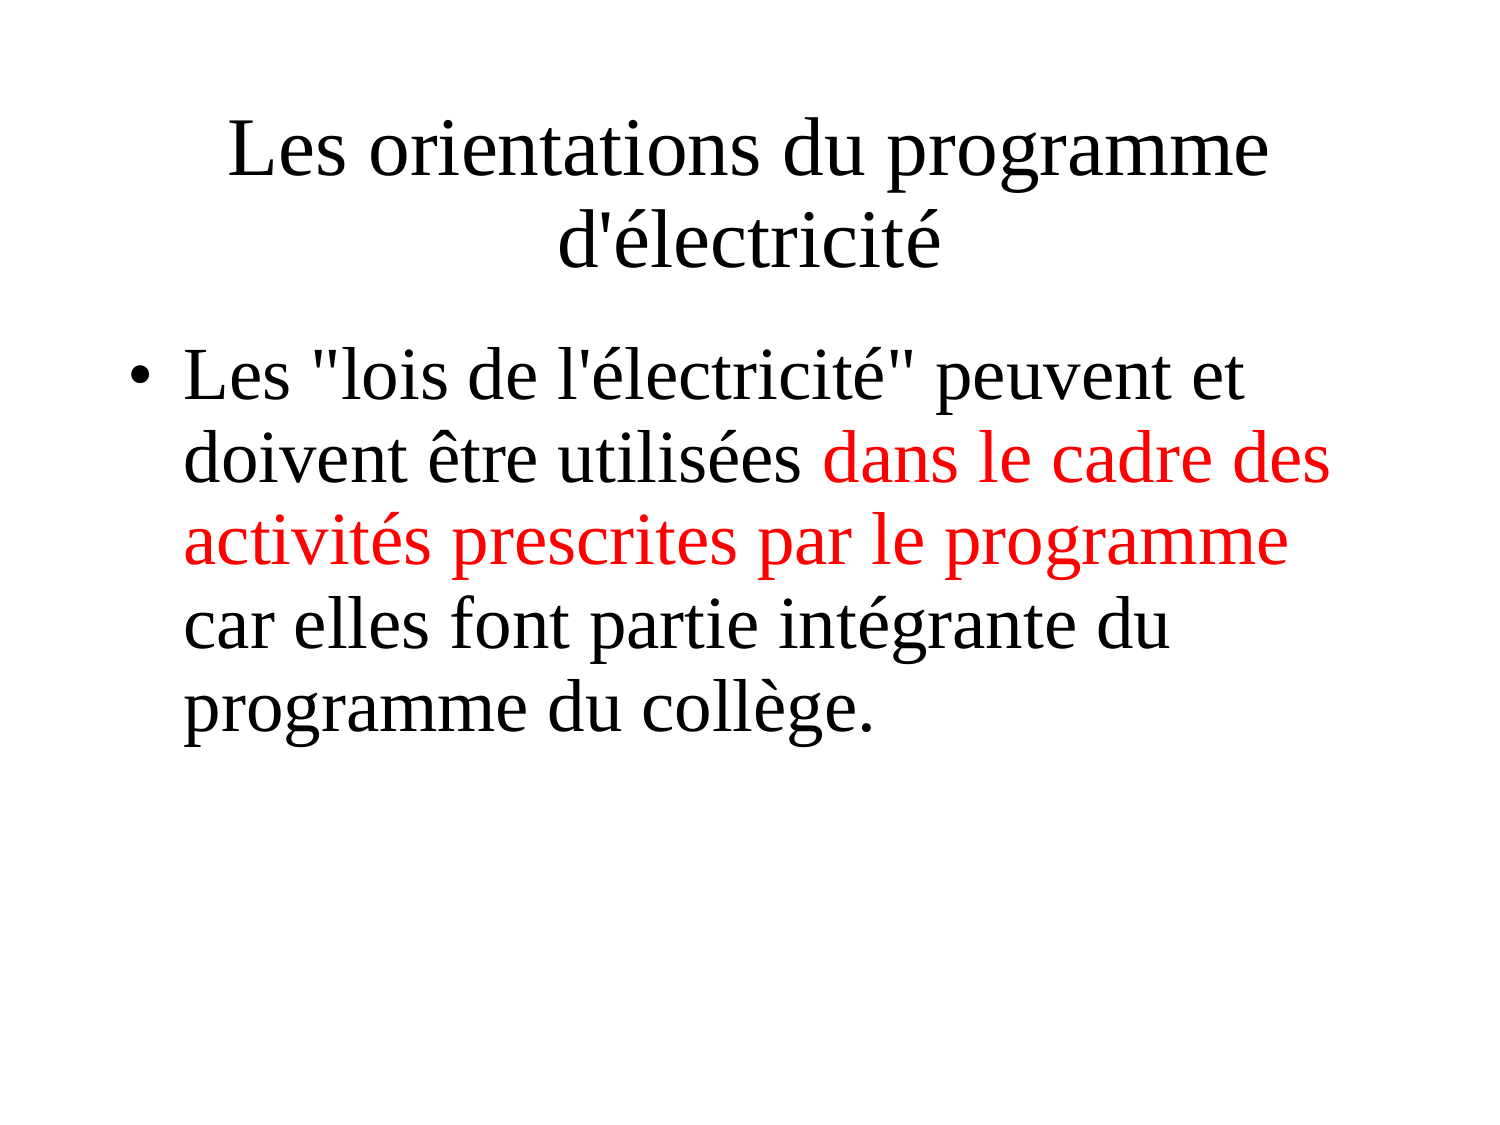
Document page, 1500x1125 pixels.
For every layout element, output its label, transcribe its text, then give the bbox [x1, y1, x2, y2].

title Les orientations du programme d'électricité [112, 86, 1388, 302]
list Les "lois de l'électricité" peuvent et doivent être utilisées dans le cadre des activités prescrites par le programme car elles font partie intégrante du programme du collège. [112, 324, 1388, 1063]
